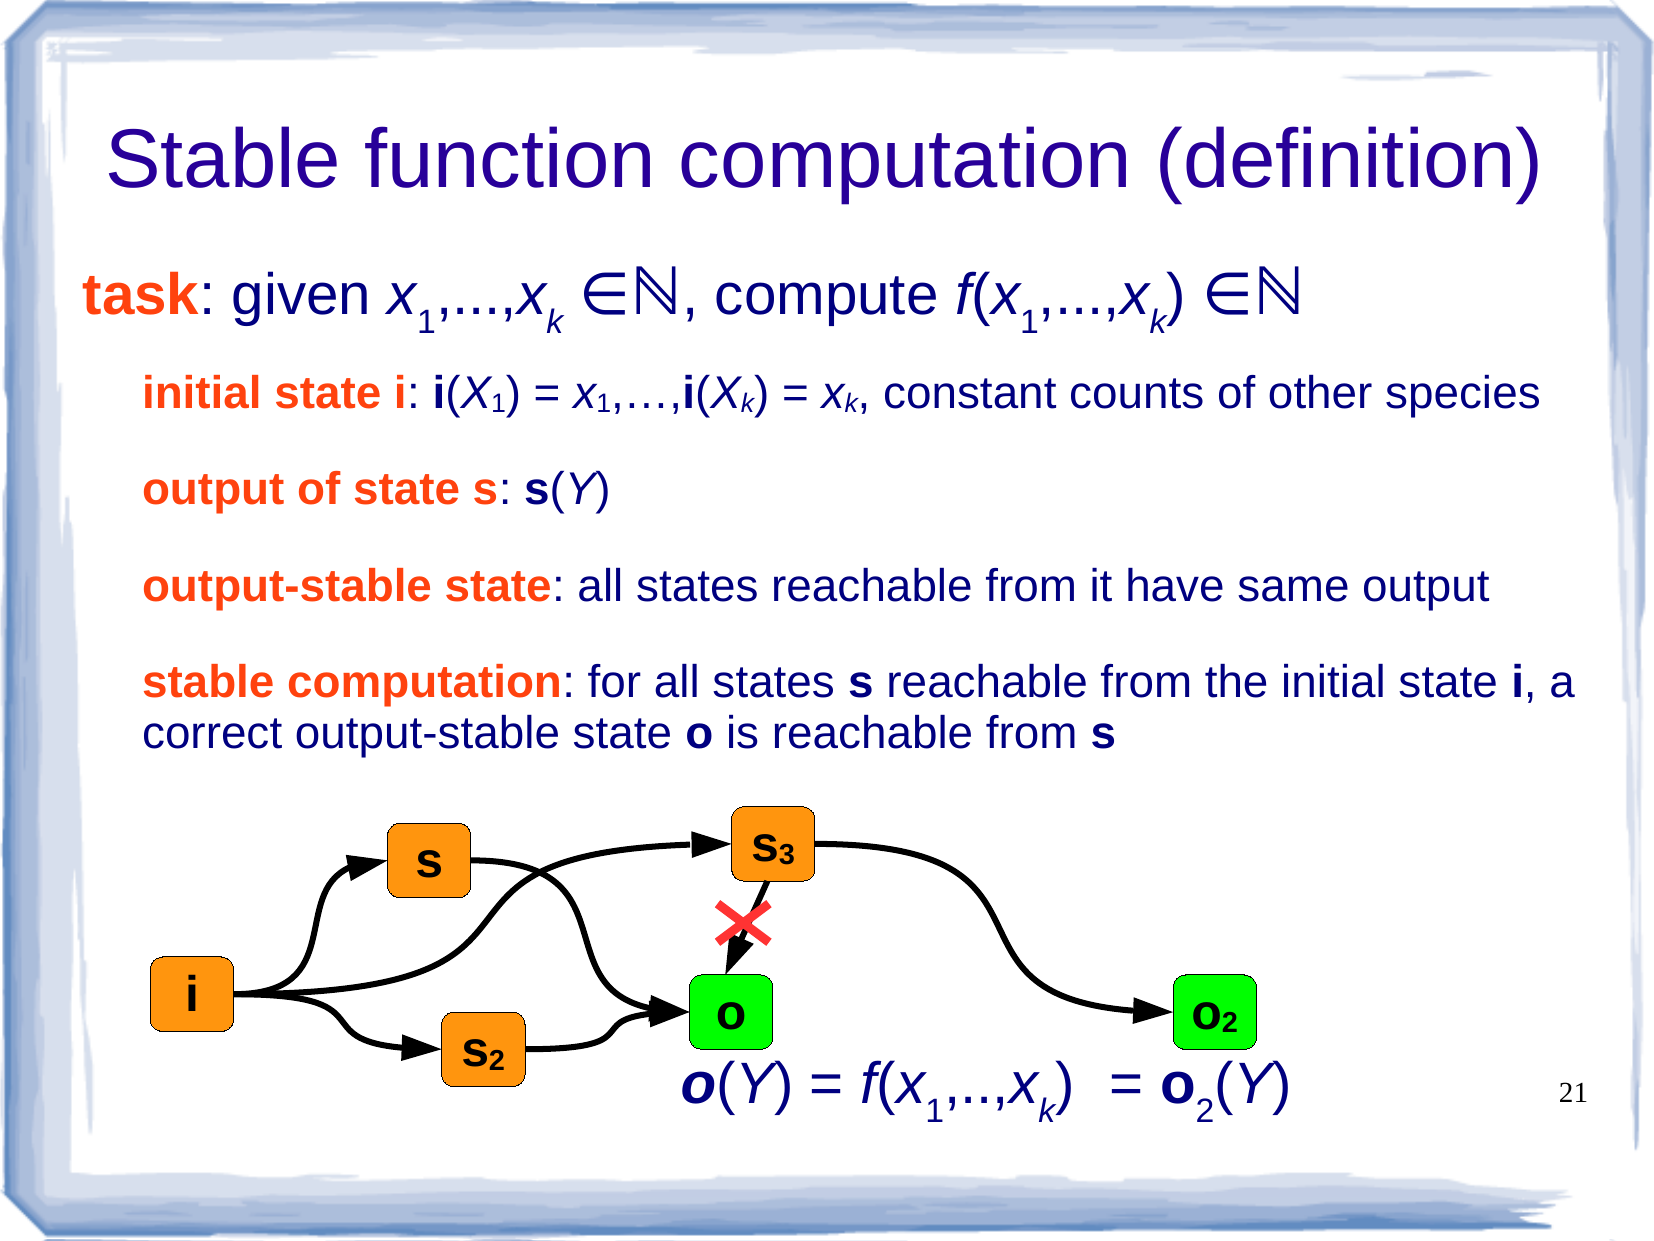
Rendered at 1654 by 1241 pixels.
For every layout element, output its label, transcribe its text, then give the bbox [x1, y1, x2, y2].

title Stable function computation (definition) [75, 65, 1576, 246]
text_box output of state s: s(Y) [142, 463, 1576, 529]
text_box s3 [731, 806, 815, 882]
text_box o(Y) = f(x1,..,xk) [665, 1043, 1078, 1139]
list initial state i: i(X1) = x1,…,i(Xk) = xk, constant counts of other species [142, 367, 1606, 434]
text_box task: given x1,...,xk ∈ℕ, compute f(x1,...,xk) ∈ℕ [67, 246, 1579, 364]
picture [0, 0, 1654, 1241]
text_box s [387, 823, 471, 898]
text_box s2 [441, 1012, 526, 1087]
text_box o [689, 974, 773, 1050]
text_box i [150, 956, 234, 1032]
text_box = o2(Y) [1078, 1043, 1324, 1139]
text_box output-stable state: all states reachable from it have same output [142, 559, 1591, 631]
text_box stable computation: for all states s reachable from the initial state i, a correct output-stable state o is reachable from s [142, 656, 1618, 769]
text_box o2 [1173, 974, 1257, 1050]
